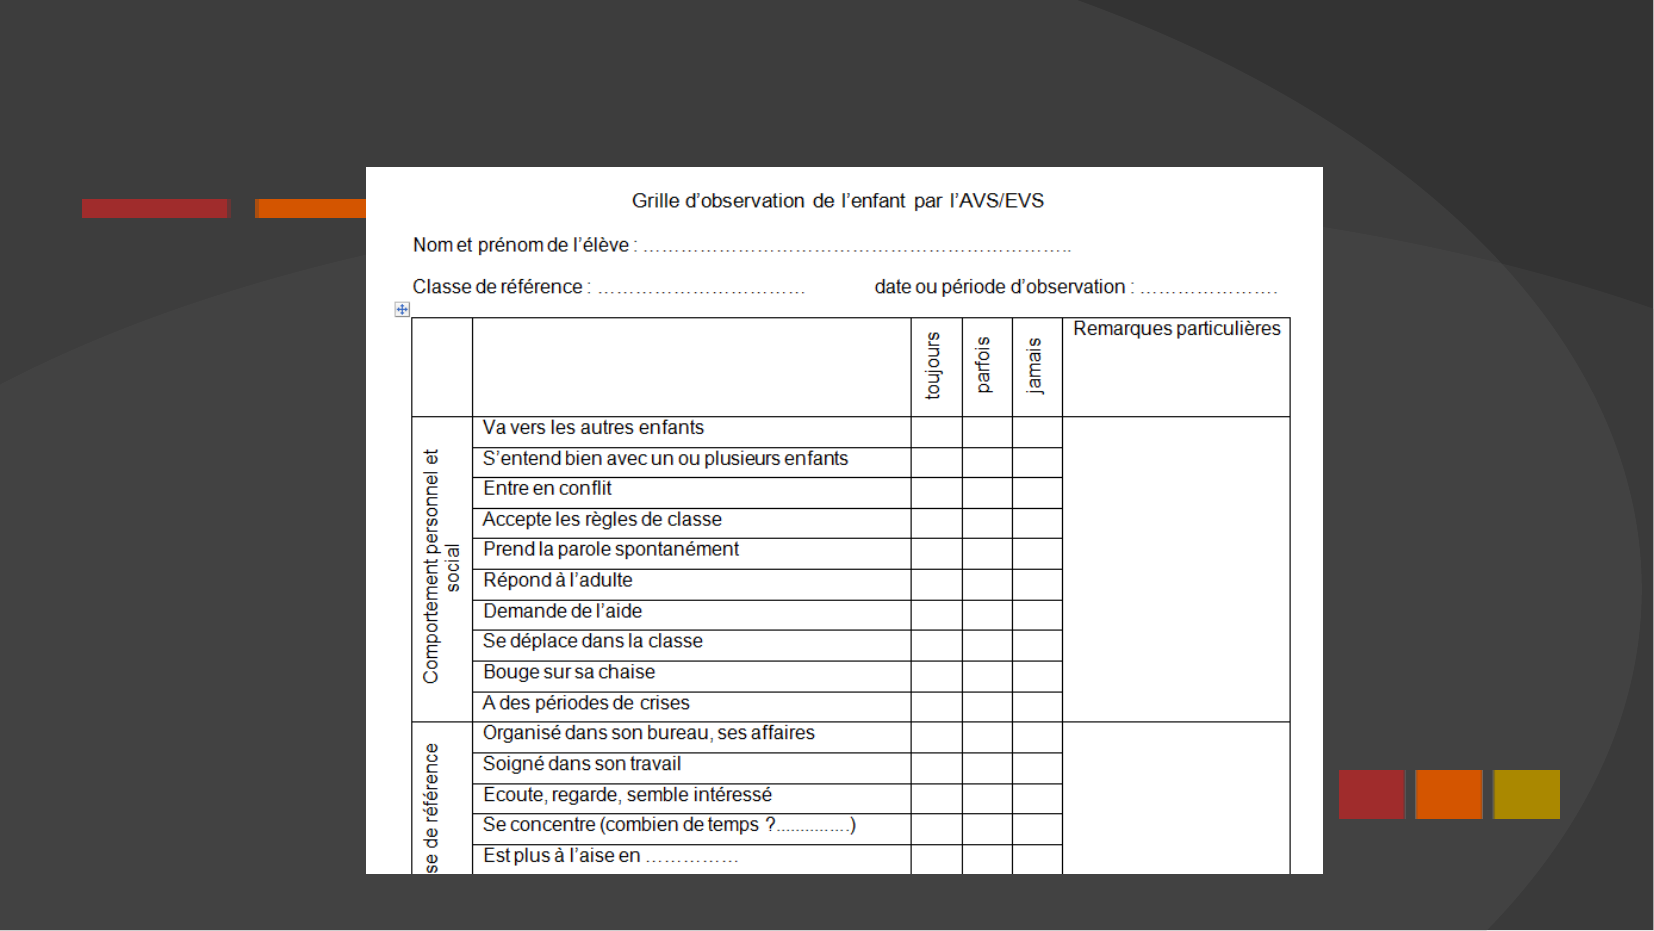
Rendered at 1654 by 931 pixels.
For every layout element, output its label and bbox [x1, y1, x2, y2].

picture [1339, 770, 1560, 819]
picture [82, 167, 1323, 875]
